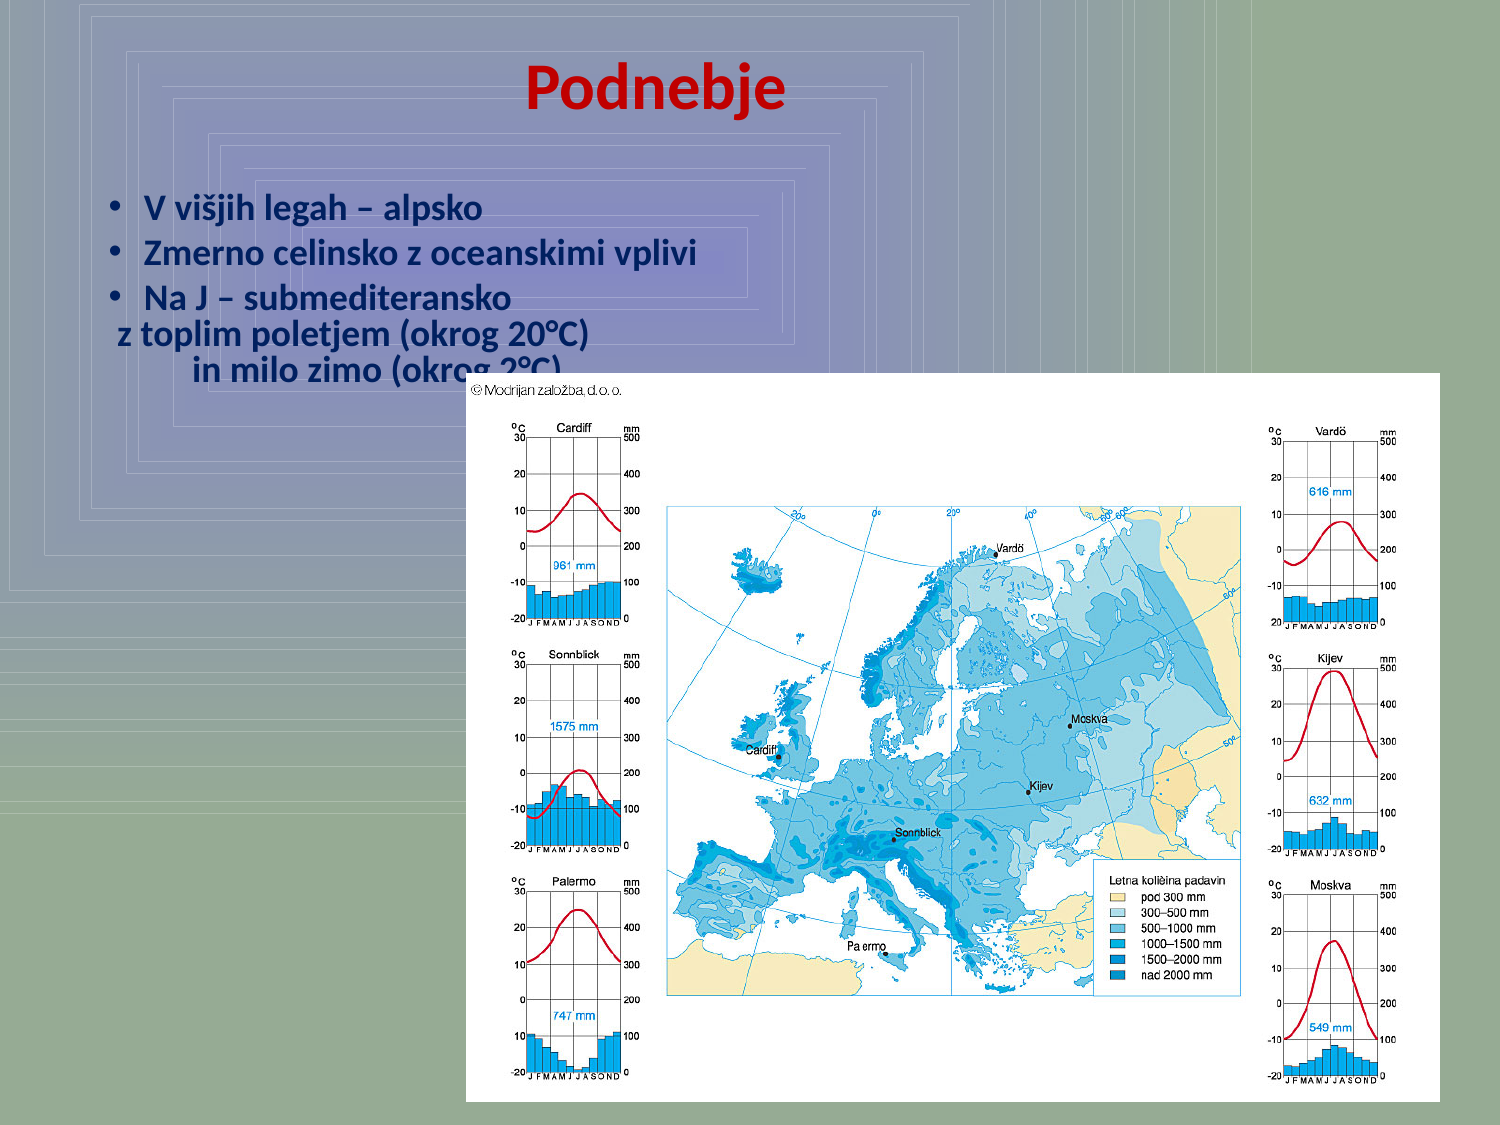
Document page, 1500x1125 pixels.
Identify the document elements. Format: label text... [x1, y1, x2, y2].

picture [466, 373, 1440, 1102]
text_box V višjih legah – alpsko Zmerno celinsko z oceanskimi vplivi Na J – submediteransko z toplim poletjem (okrog 20°C) in milo zimo (okrog 2°C) [93, 175, 844, 398]
text_box Podnebje [375, 35, 938, 130]
